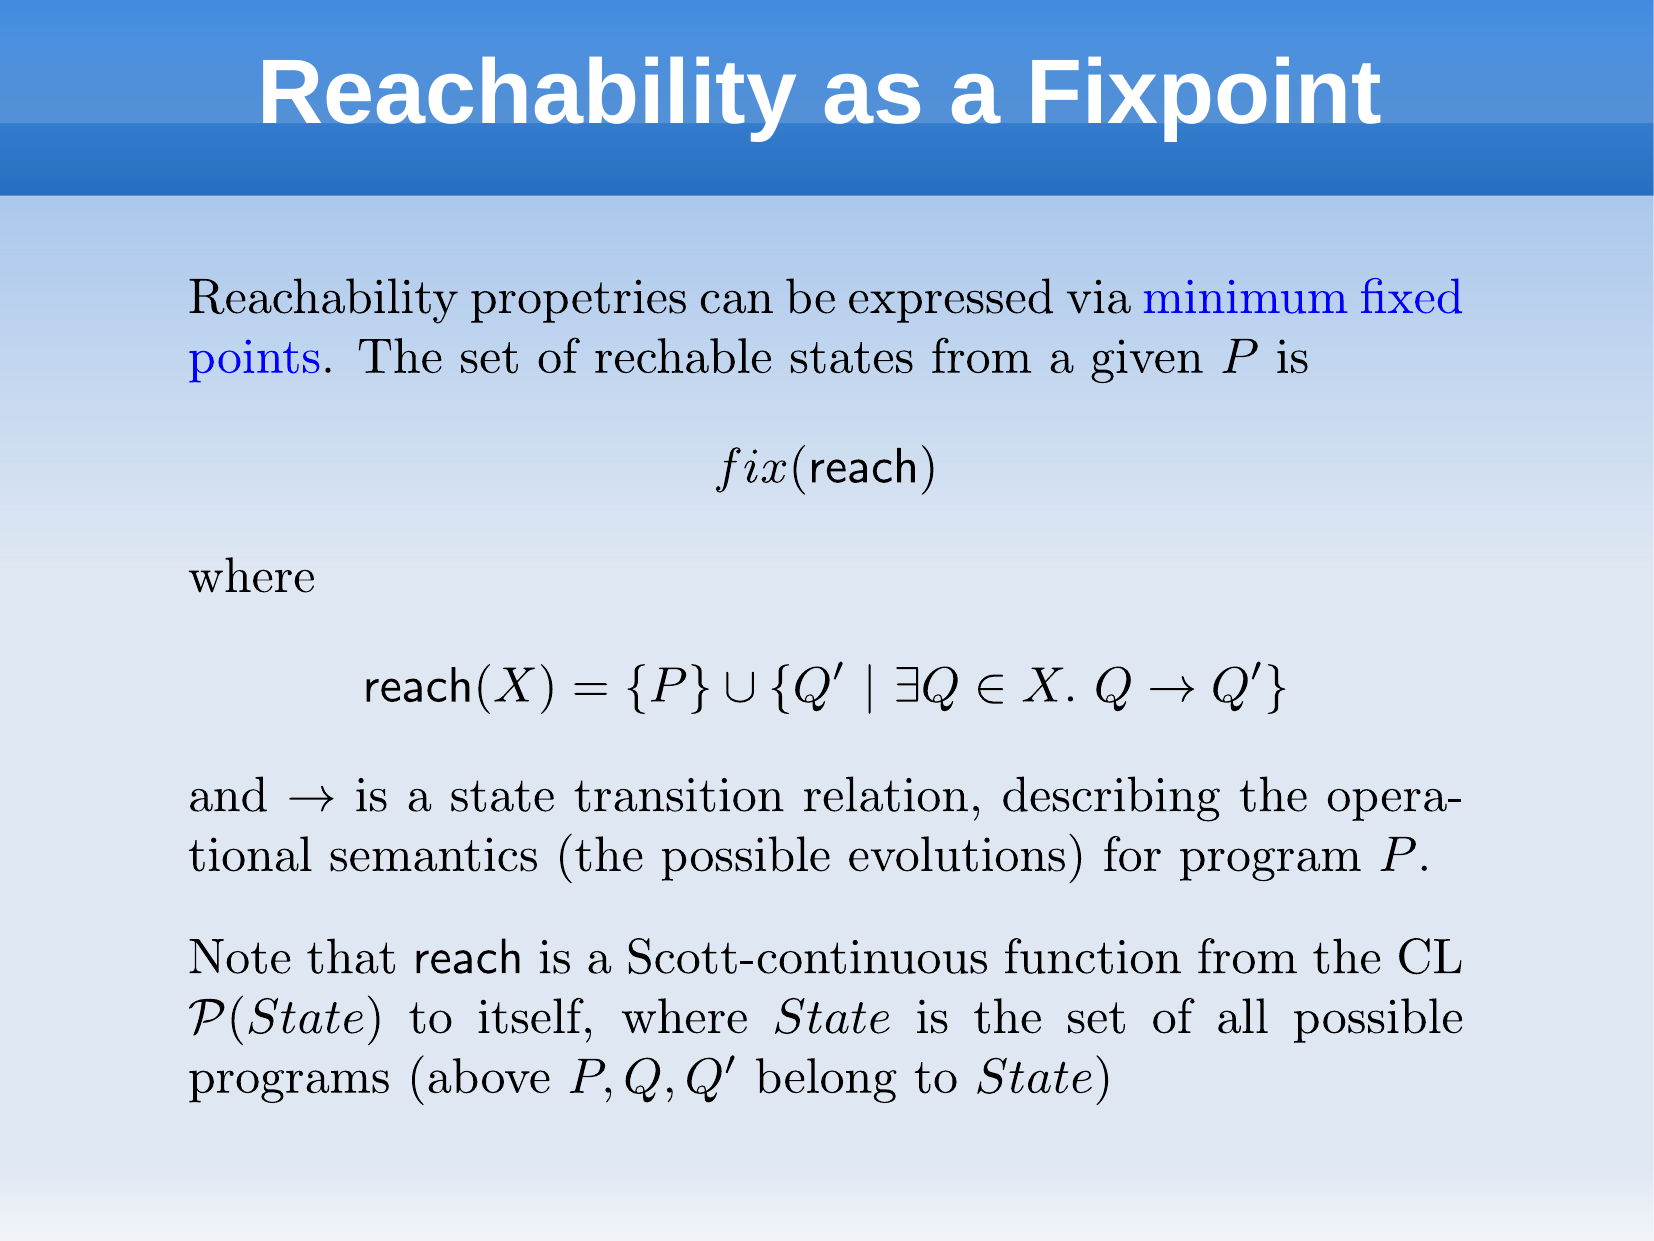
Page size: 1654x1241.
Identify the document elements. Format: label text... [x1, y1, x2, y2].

title Reachability as a Fixpoint [76, 0, 1565, 188]
text_box [187, 277, 1464, 1106]
picture [0, 0, 1654, 1241]
